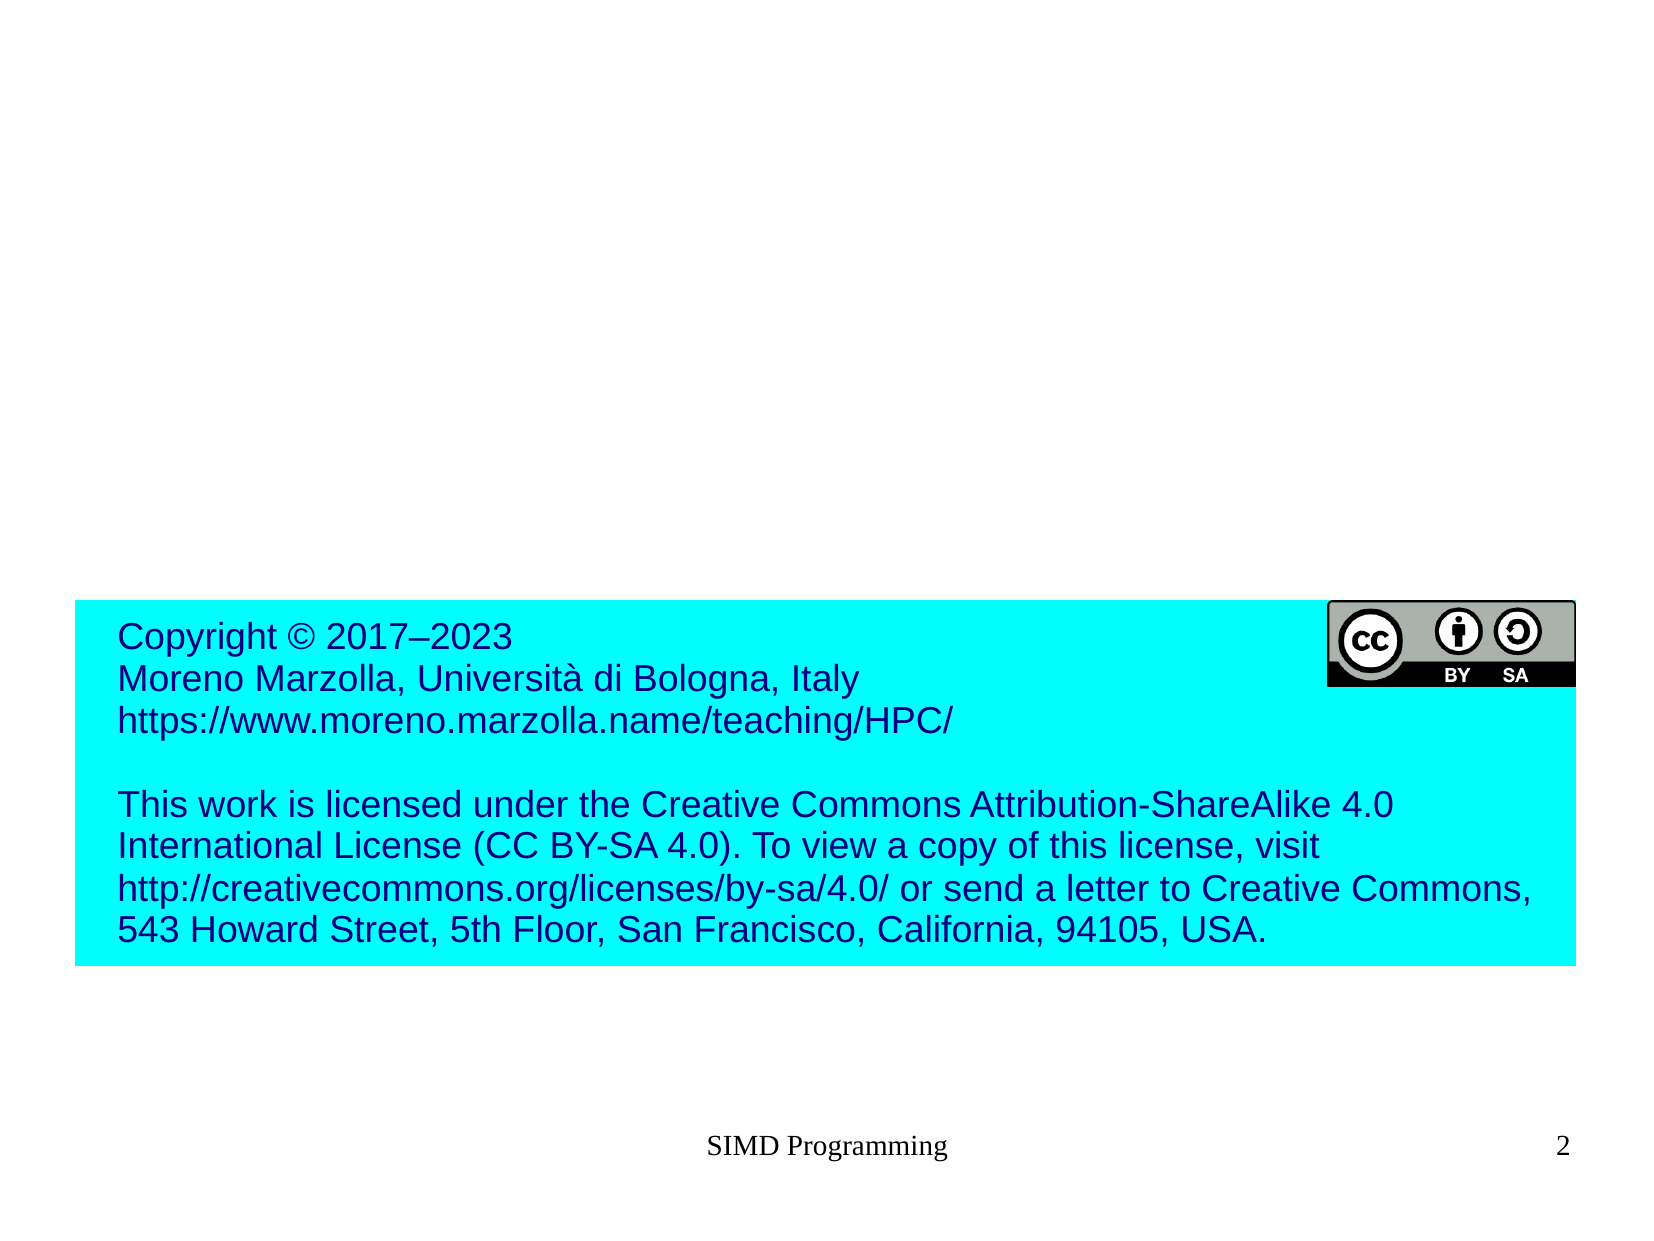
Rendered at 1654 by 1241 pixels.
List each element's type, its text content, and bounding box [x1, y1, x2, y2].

text_box Copyright © 2017–2023 Moreno Marzolla, Università di Bologna, Italy https://www.moreno.marzolla.name/teaching/HPC/ This work is licensed under the Creative Commons Attribution-ShareAlike 4.0 International License (CC BY-SA 4.0). To view a copy of this license, visit http://creativecommons.org/licenses/by-sa/4.0/ or send a letter to Creative Commons, 543 Howard Street, 5th Floor, San Francisco, California, 94105, USA. [75, 600, 1576, 966]
picture [1327, 600, 1576, 687]
